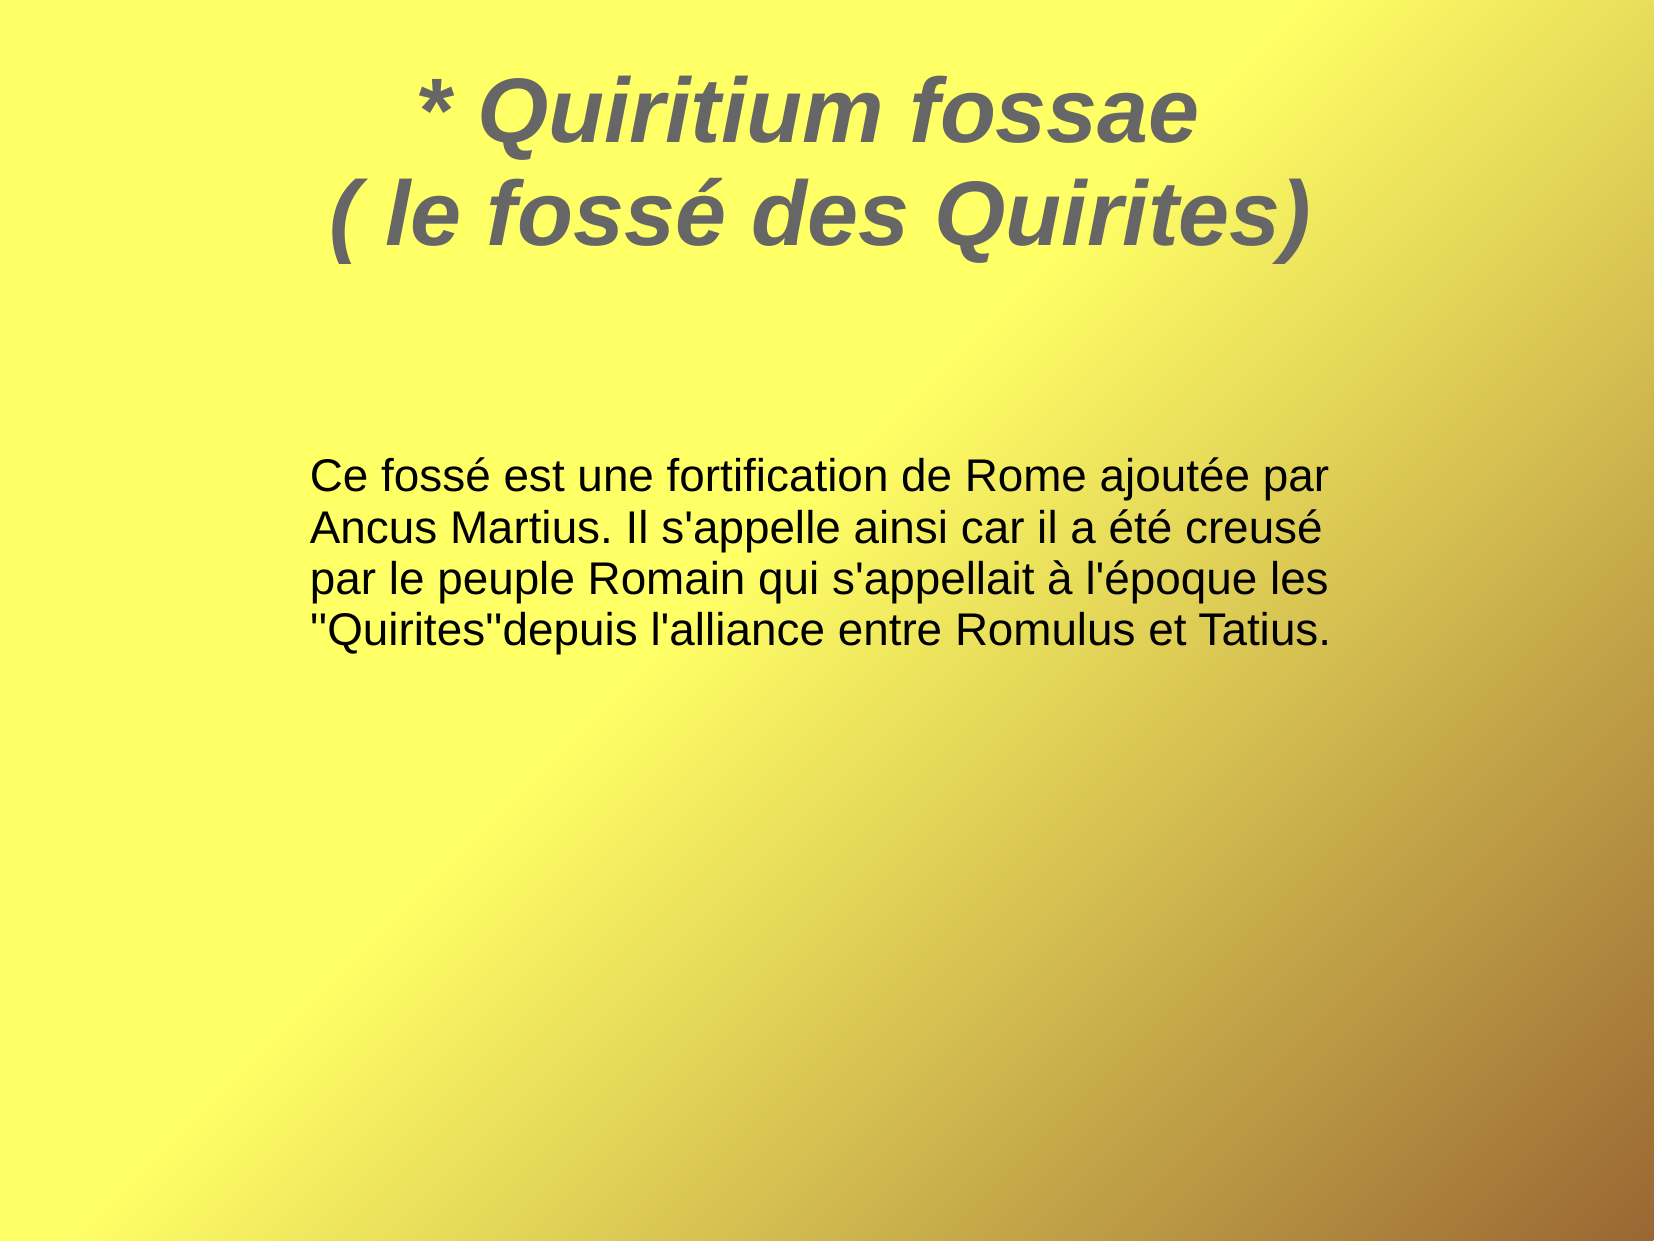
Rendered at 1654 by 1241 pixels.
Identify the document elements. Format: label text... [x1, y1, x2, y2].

text_box Ce fossé est une fortification de Rome ajoutée par Ancus Martius. Il s'appelle ainsi car il a été creusé par le peuple Romain qui s'appellait à l'époque les ''Quirites''depuis l'alliance entre Romulus et Tatius. [295, 442, 1418, 1063]
title * Quiritium fossae ( le fossé des Quirites) [76, 58, 1565, 266]
